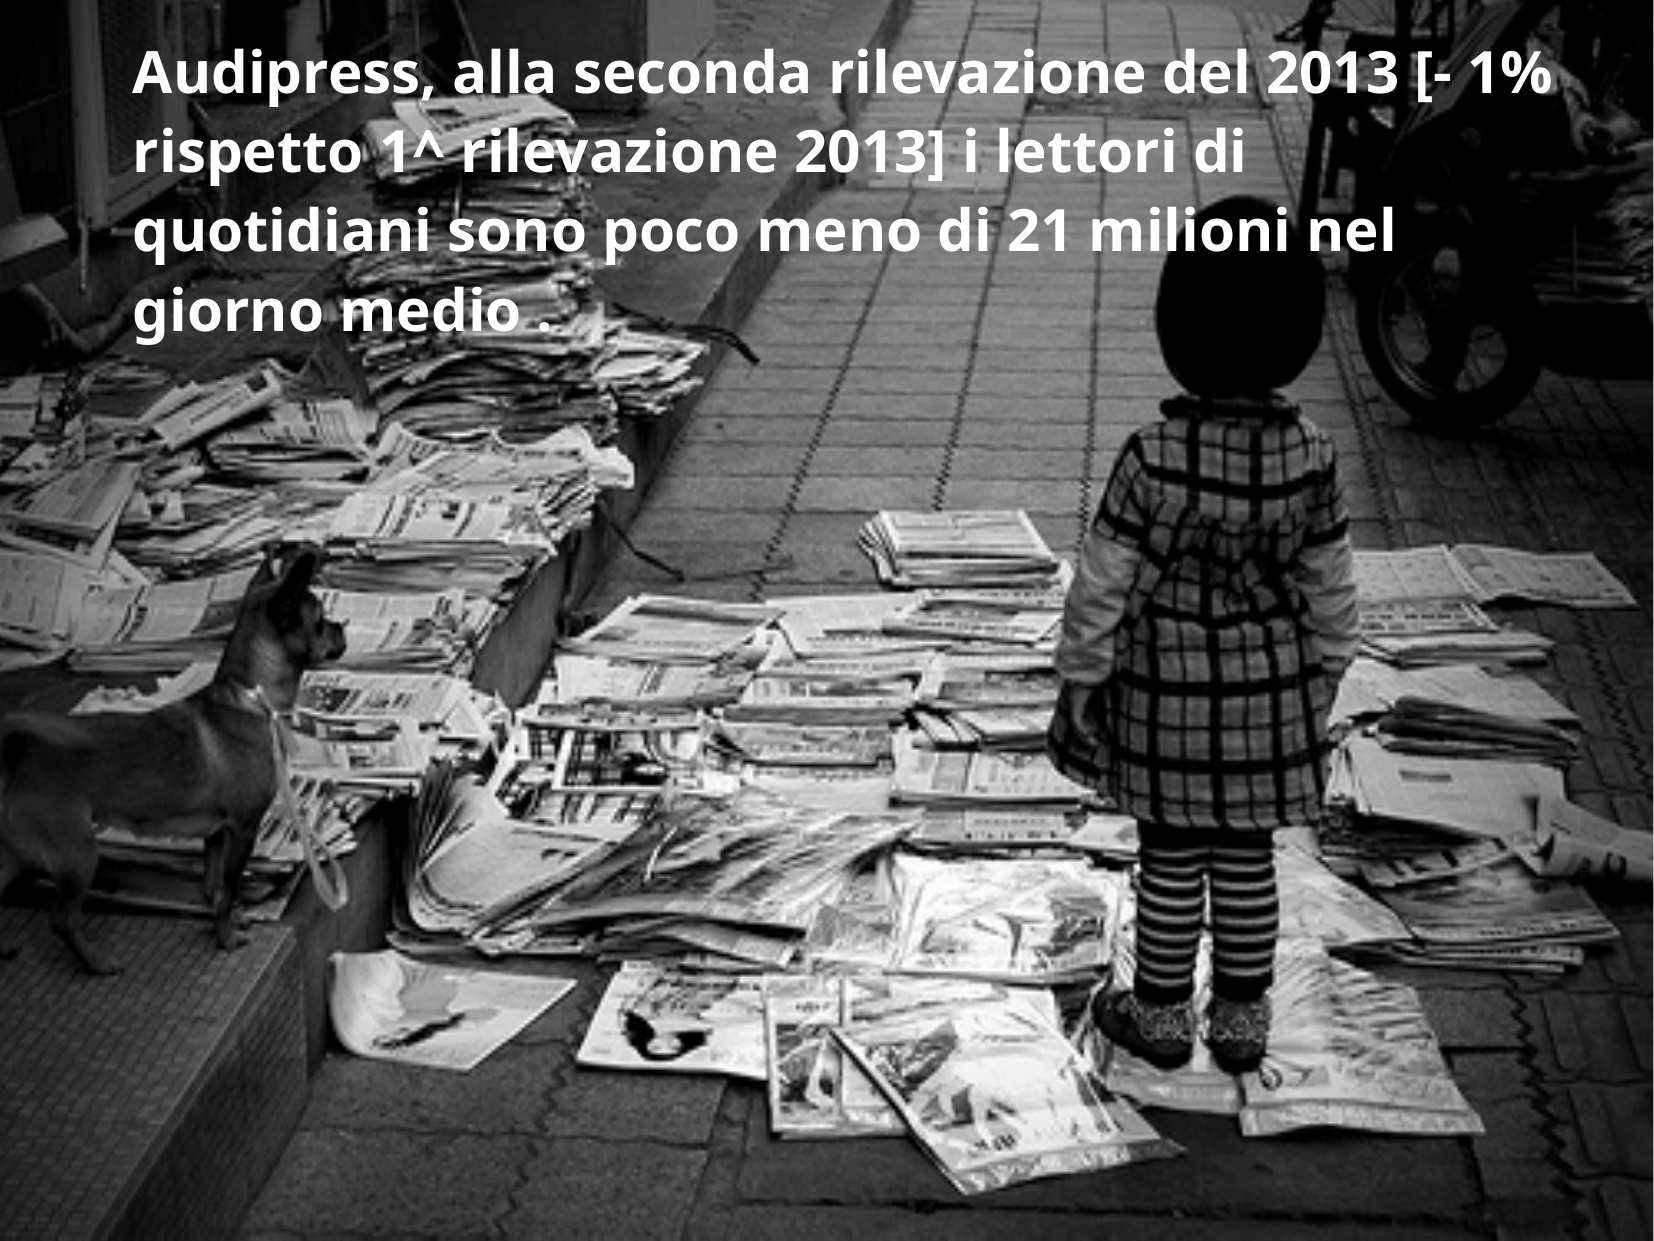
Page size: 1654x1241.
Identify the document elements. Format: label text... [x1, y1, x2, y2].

text_box Audipress, alla seconda rilevazione del 2013 [- 1% rispetto 1^ rilevazione 2013] i lettori di quotidiani sono poco meno di 21 milioni nel giorno medio . [118, 23, 1571, 240]
picture [0, 0, 1654, 1241]
